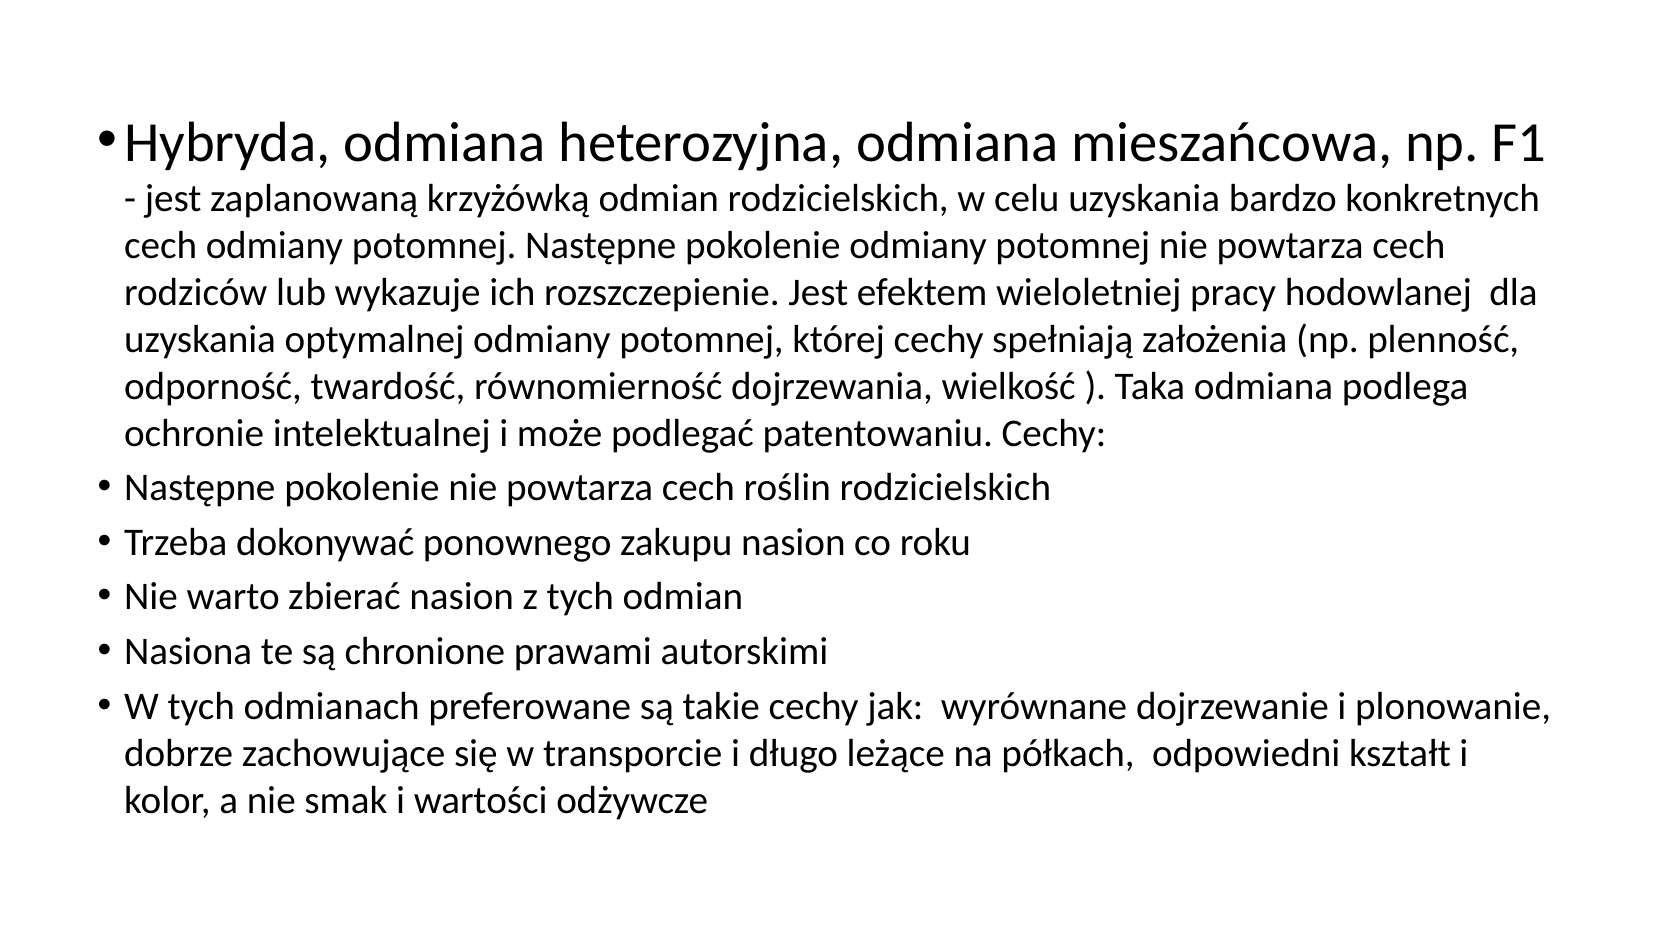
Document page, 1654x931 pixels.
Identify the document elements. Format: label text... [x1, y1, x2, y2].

list Hybryda, odmiana heterozyjna, odmiana mieszańcowa, np. F1 - jest zaplanowaną krzyżówką odmian rodzicielskich, w celu uzyskania bardzo konkretnych cech odmiany potomnej. Następne pokolenie odmiany potomnej nie powtarza cech rodziców lub wykazuje ich rozszczepienie. Jest efektem wieloletniej pracy hodowlanej dla uzyskania optymalnej odmiany potomnej, której cechy spełniają założenia (np. plenność, odporność, twardość, równomierność dojrzewania, wielkość ). Taka odmiana podlega ochronie intelektualnej i może podlegać patentowaniu. Cechy: Następne pokolenie nie powtarza cech roślin rodzicielskich Trzeba dokonywać ponownego zakupu nasion co roku Nie warto zbierać nasion z tych odmian Nasiona te są chronione prawami autorskimi W tych odmianach preferowane są takie cechy jak: wyrównane dojrzewanie i plonowanie, dobrze zachowujące się w transporcie i długo leżące na półkach, odpowiedni kształt i kolor, a nie smak i wartości odżywcze [82, 96, 1571, 892]
